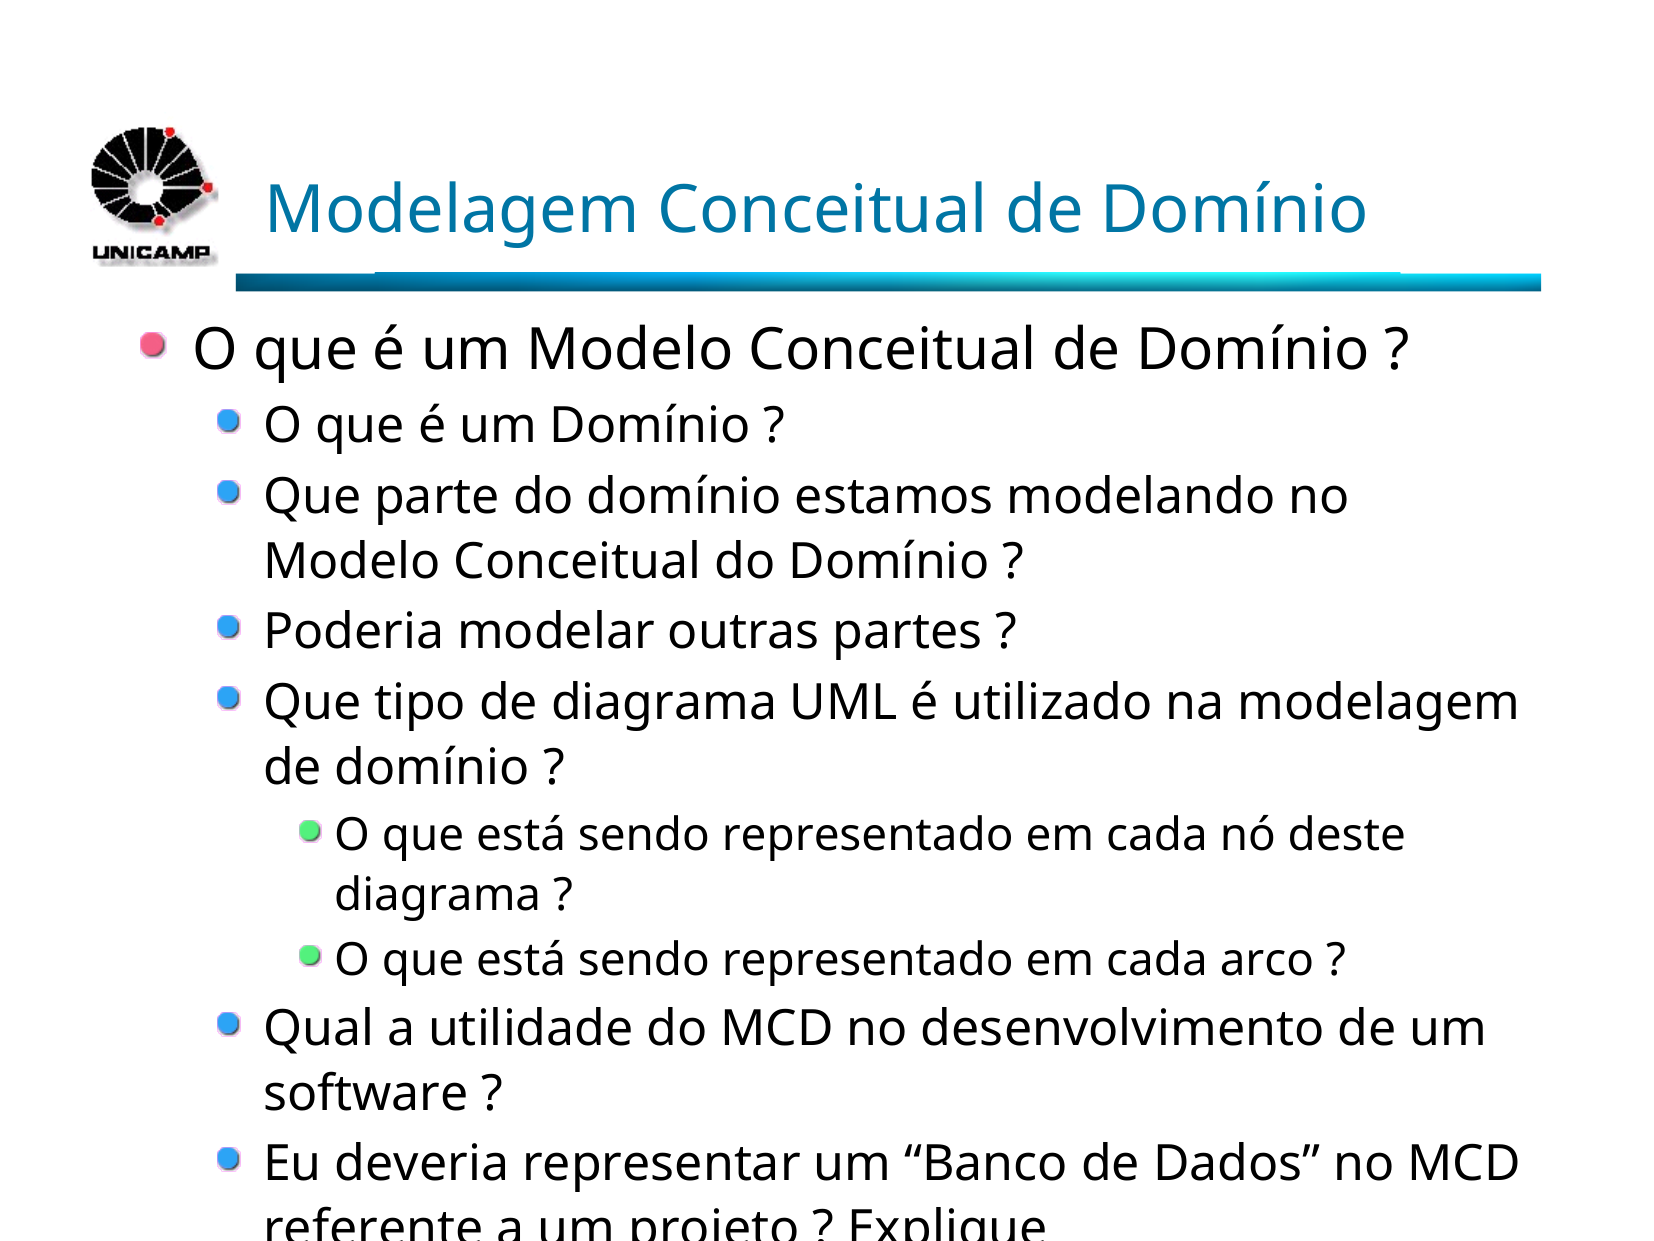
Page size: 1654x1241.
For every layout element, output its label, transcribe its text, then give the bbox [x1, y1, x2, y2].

title Modelagem Conceitual de Domínio [264, 57, 1534, 250]
picture [125, 272, 1654, 295]
picture [216, 1167, 242, 1173]
list O que é um Modelo Conceitual de Domínio ? O que é um Domínio ? Que parte do domínio estamos modelando no Modelo Conceitual do Domínio ? Poderia modelar outras partes ? Que tipo de diagrama UML é utilizado na modelagem de domínio ? O que está sendo representado em cada nó deste diagrama ? O que está sendo representado em cada arco ? Qual a utilidade do MCD no desenvolvimento de um software ? Eu deveria representar um “Banco de Dados” no MCD referente a um projeto ? Explique [121, 309, 1534, 1167]
